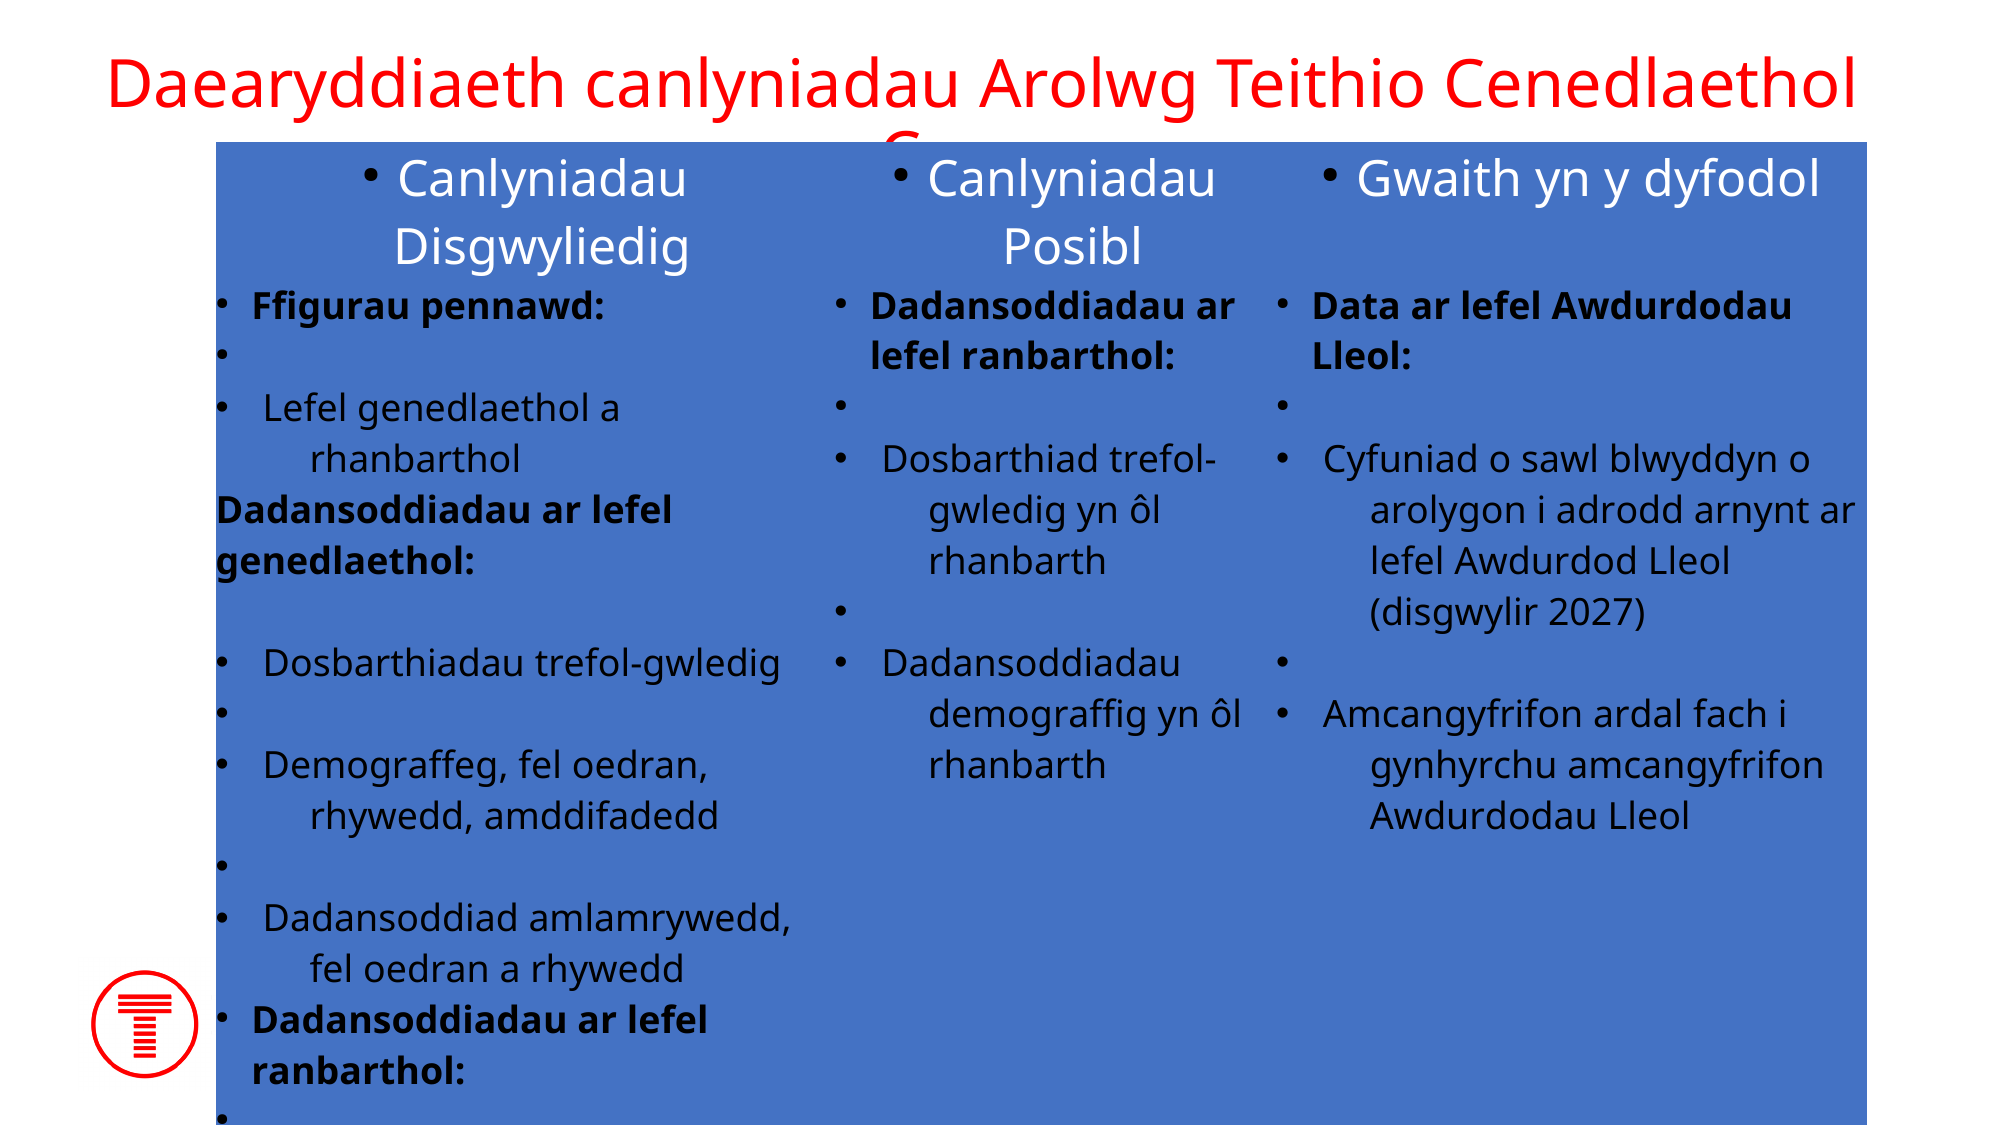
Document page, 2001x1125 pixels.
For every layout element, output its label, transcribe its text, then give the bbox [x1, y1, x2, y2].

table_cell Data ar lefel Awdurdodau Lleol: Cyfuniad o sawl blwyddyn o arolygon i adrodd arnynt ar lefel Awdurdod Lleol (disgwylir 2027) Amcangyfrifon ardal fach i gynhyrchu amcangyfrifon Awdurdodau Lleol [1276, 279, 1867, 1125]
table_header Gwaith yn y dyfodol [1276, 142, 1867, 279]
table_header Canlyniadau Posibl [834, 142, 1276, 279]
table_cell Dadansoddiadau ar lefel ranbarthol: Dosbarthiad trefol-gwledig yn ôl rhanbarth Dadansoddiadau demograffig yn ôl rhanbarth [834, 279, 1276, 1125]
table_cell Ffigurau pennawd: Lefel genedlaethol a rhanbarthol [216, 279, 834, 483]
table_cell Dadansoddiadau ar lefel ranbarthol: Dadansoddiadau demograffig lefel uchel [216, 994, 834, 1125]
table_cell Dadansoddiadau ar lefel genedlaethol: Dosbarthiadau trefol-gwledig Demograffeg, fel oedran, rhywedd, amddifadedd Dadansoddiad amlamrywedd, fel oedran a rhywedd [216, 483, 834, 994]
title Daearyddiaeth canlyniadau Arolwg Teithio Cenedlaethol Cymru [30, 42, 1936, 190]
table_header Canlyniadau Disgwyliedig [216, 142, 834, 279]
